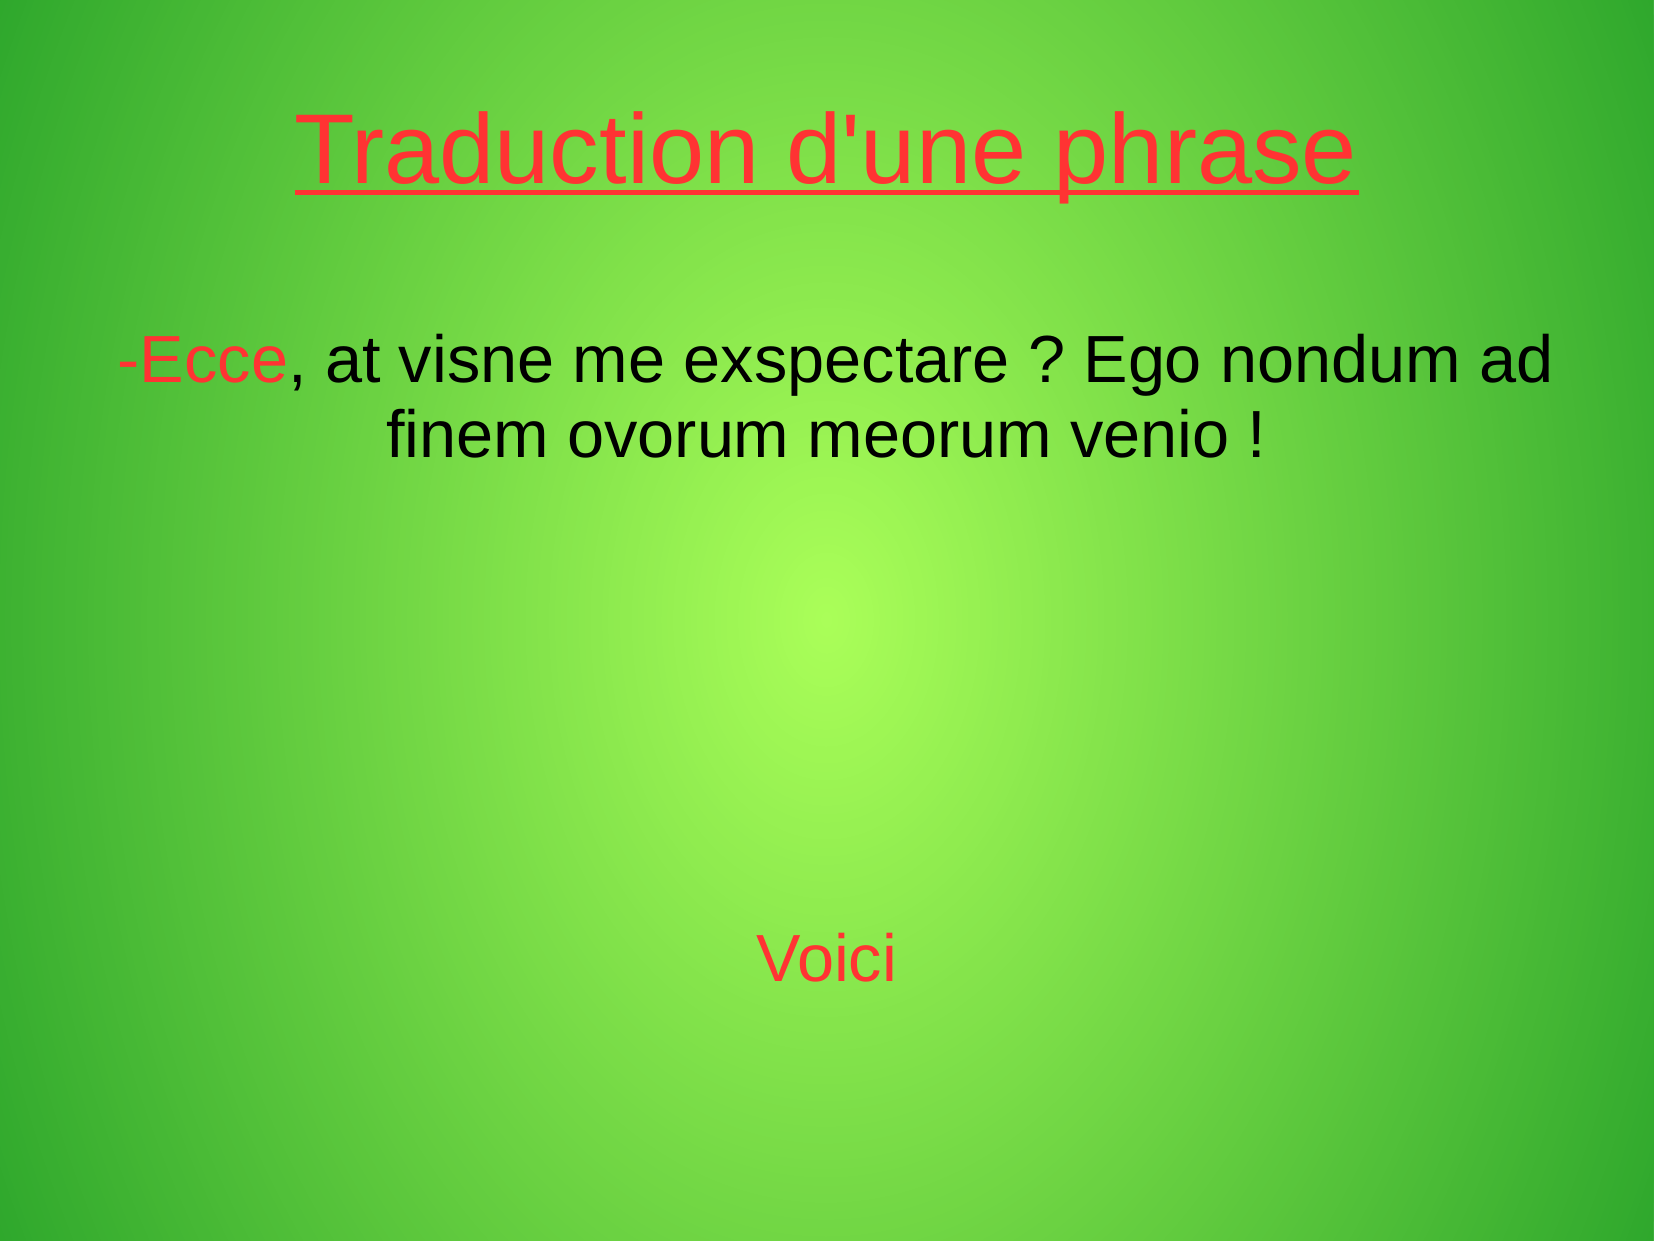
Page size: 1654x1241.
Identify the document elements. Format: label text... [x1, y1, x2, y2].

subtitle -Ecce, at visne me exspectare ? Ego nondum ad finem ovorum meorum venio ! Voici [82, 299, 1571, 1019]
title Traduction d'une phrase [82, 47, 1571, 252]
